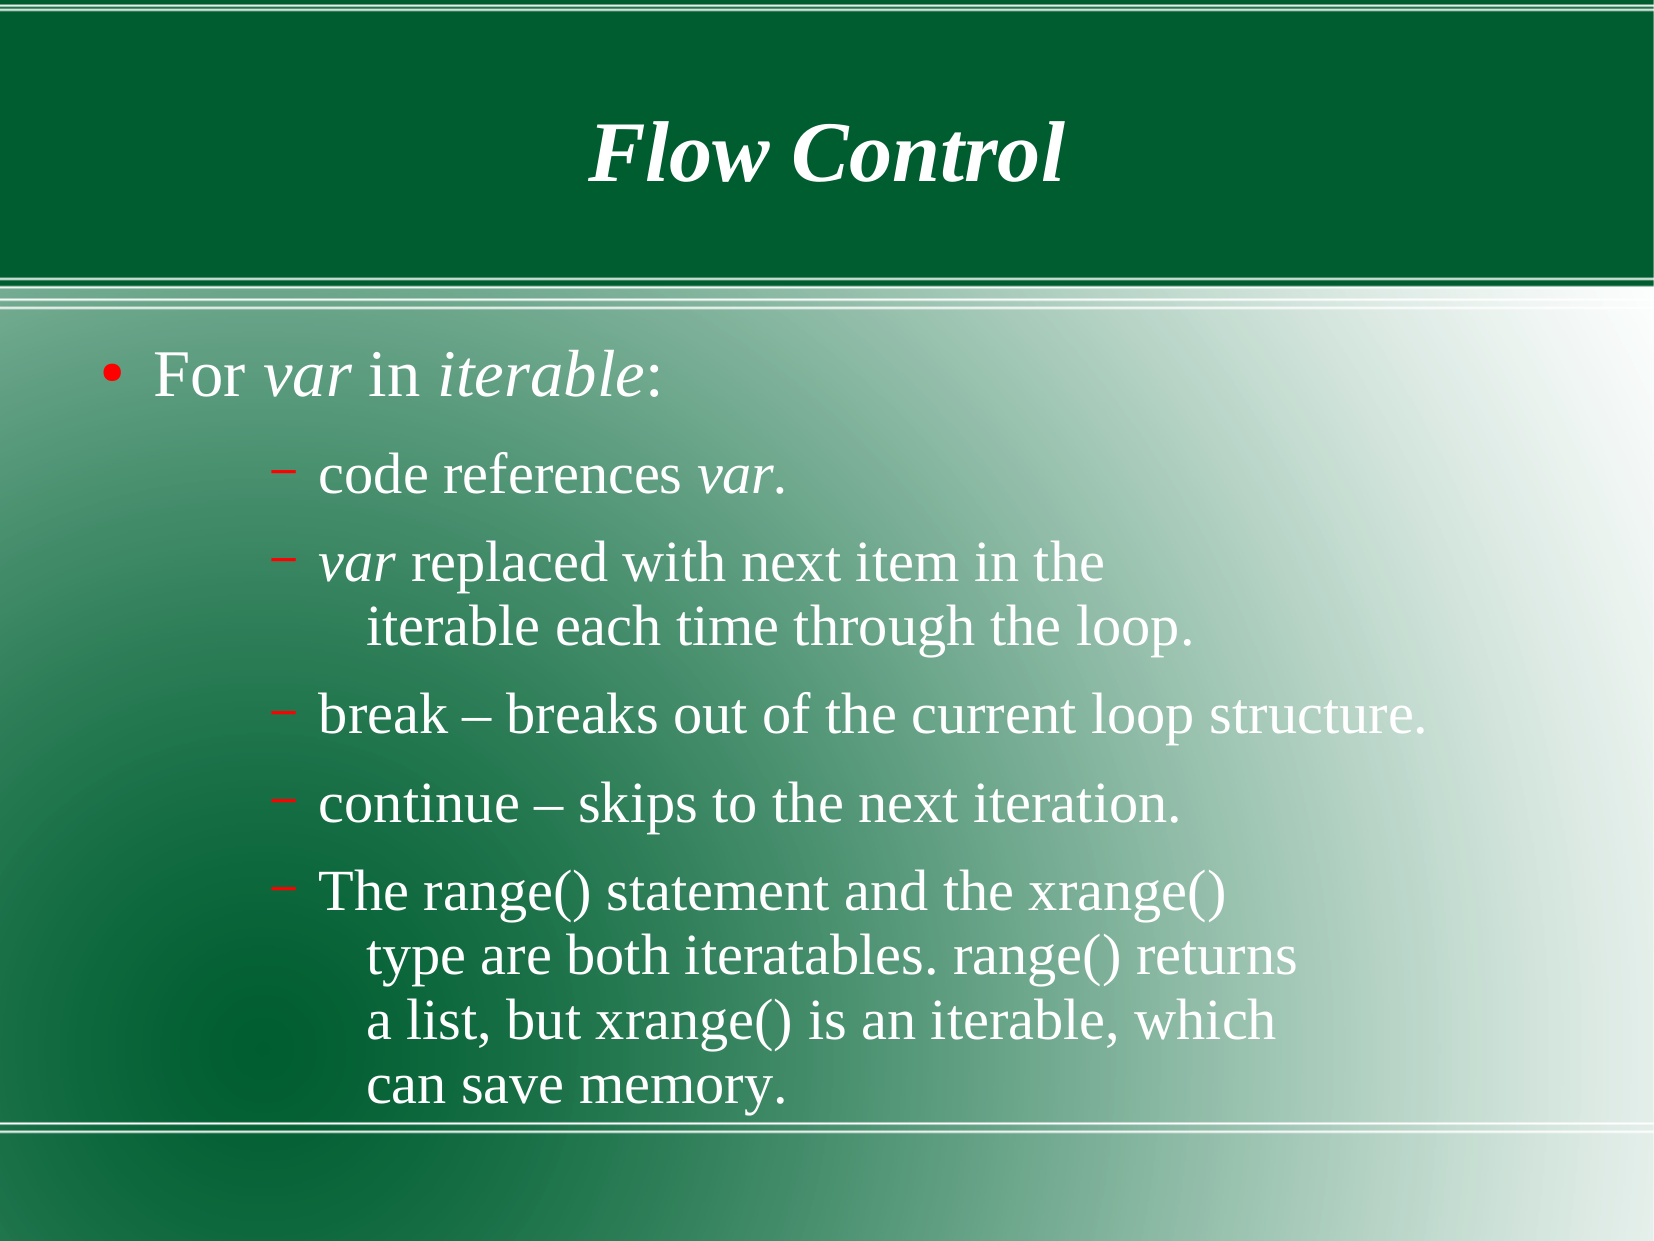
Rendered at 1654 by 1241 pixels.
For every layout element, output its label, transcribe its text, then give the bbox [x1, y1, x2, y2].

list For var in iterable: code references var. var replaced with next item in the iterable each time through the loop. break – breaks out of the current loop structure. continue – skips to the next iteration. The range() statement and the xrange() type are both iteratables. range() returns a list, but xrange() is an iterable, which can save memory. [82, 337, 1571, 1156]
picture [0, 0, 1654, 1241]
title Flow Control [82, 49, 1571, 257]
